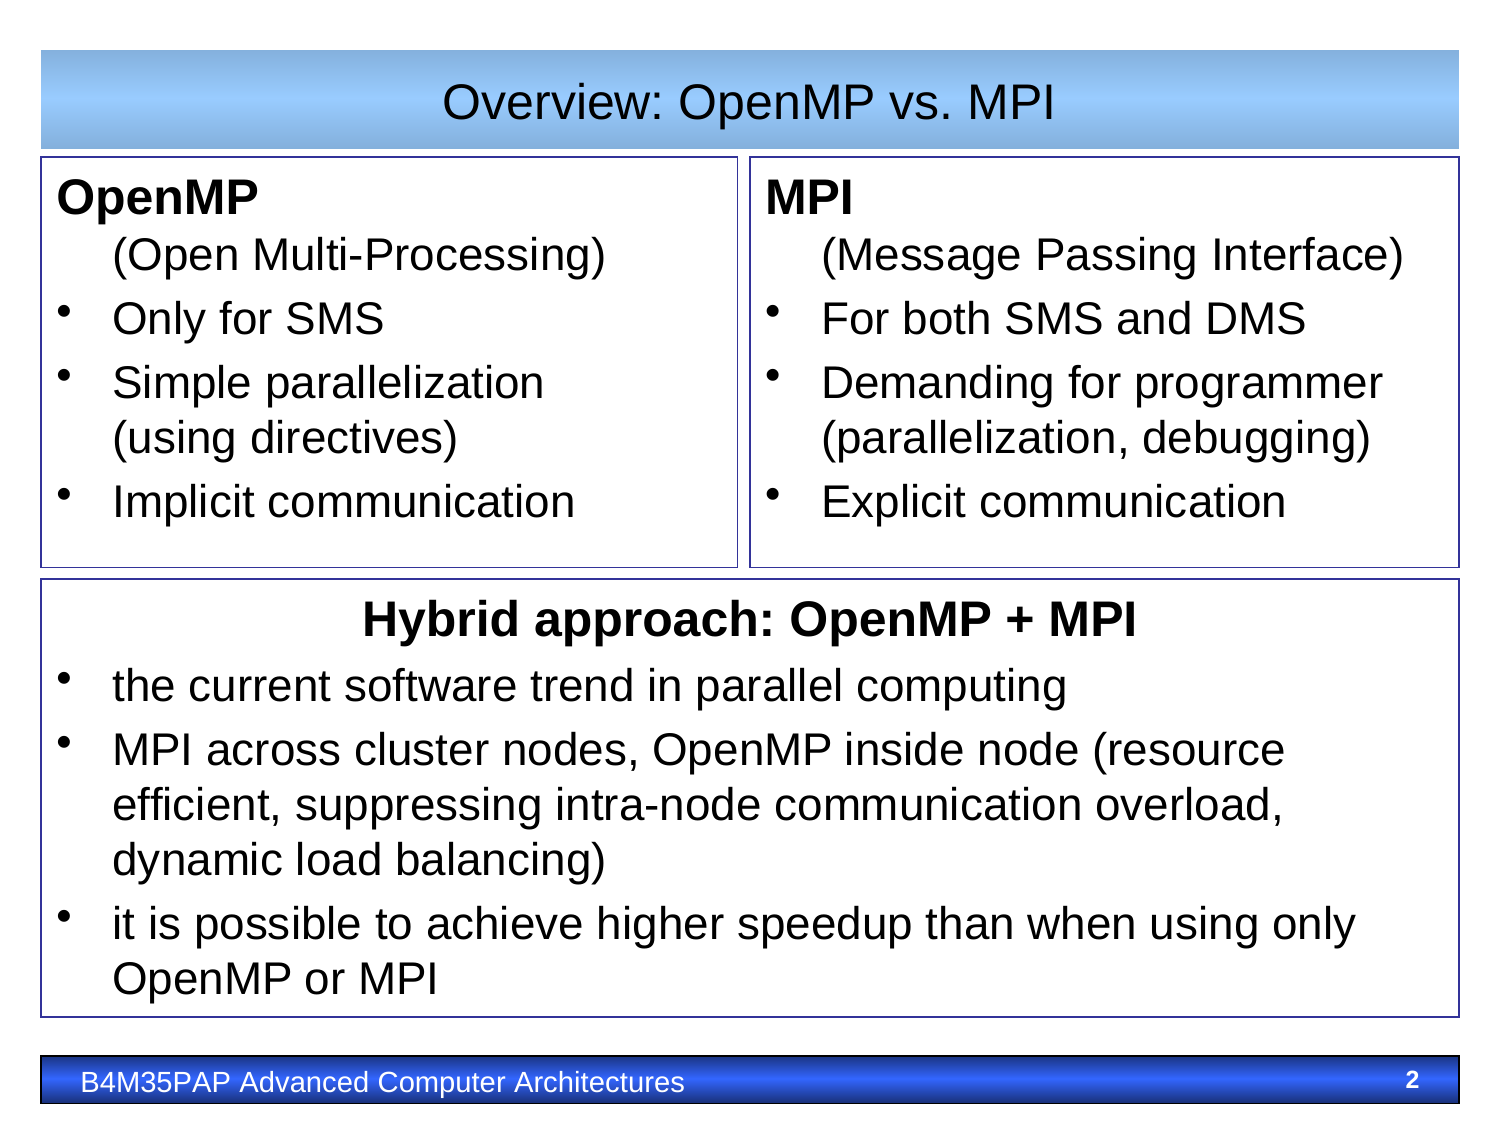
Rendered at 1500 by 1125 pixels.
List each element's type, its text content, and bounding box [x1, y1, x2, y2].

title Overview: OpenMP vs. MPI [41, 50, 1459, 149]
list MPI (Message Passing Interface) For both SMS and DMS Demanding for programmer (parallelization, debugging) Explicit communication [750, 157, 1459, 568]
text_box Hybrid approach: OpenMP + MPI the current software trend in parallel computing MPI across cluster nodes, OpenMP inside node (resource efficient, suppressing intra-node communication overload, dynamic load balancing) it is possible to achieve higher speedup than when using only OpenMP or MPI [41, 579, 1459, 1017]
list OpenMP (Open Multi-Processing) Only for SMS Simple parallelization (using directives) Implicit communication [41, 157, 738, 568]
